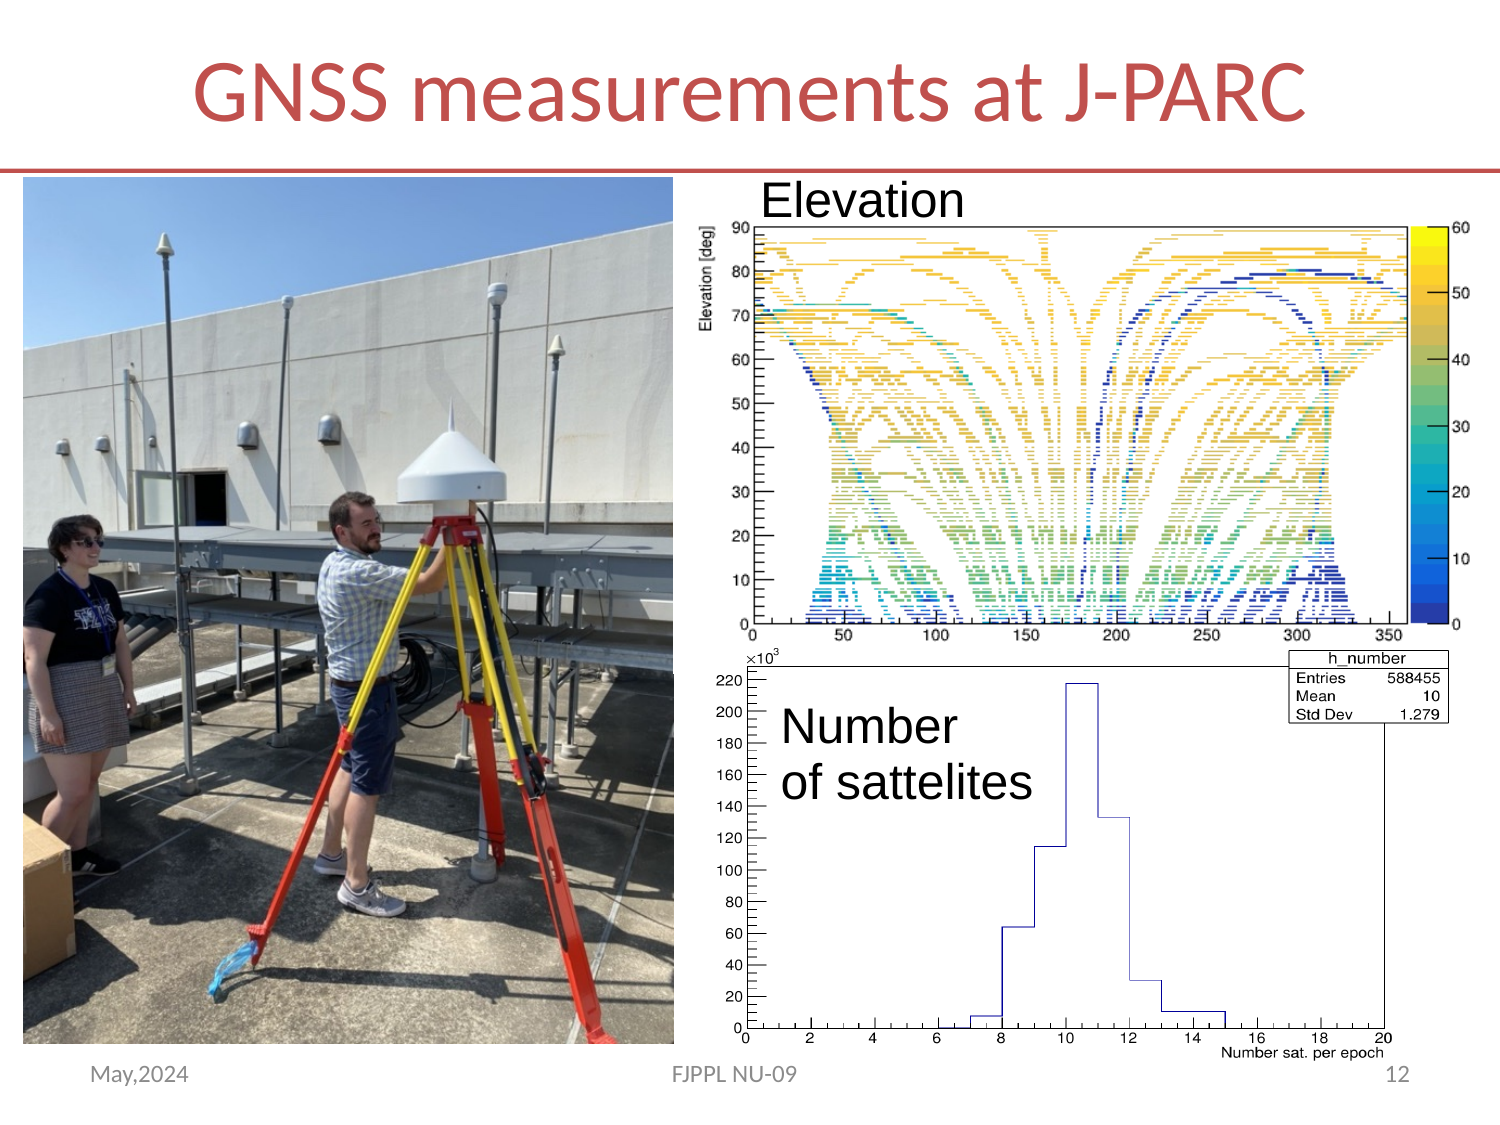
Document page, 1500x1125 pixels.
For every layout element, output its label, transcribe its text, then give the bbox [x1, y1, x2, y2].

text_box Number of sattelites [765, 690, 1049, 818]
text_box Elevation [745, 165, 981, 236]
text_box May,2024 [74, 1044, 425, 1103]
text_box GNSS measurements at J-PARC [0, 29, 1500, 141]
picture [23, 177, 1489, 1063]
text_box <number> [1074, 1063, 1425, 1103]
text_box FJPPL NU-09 [464, 1042, 1005, 1103]
